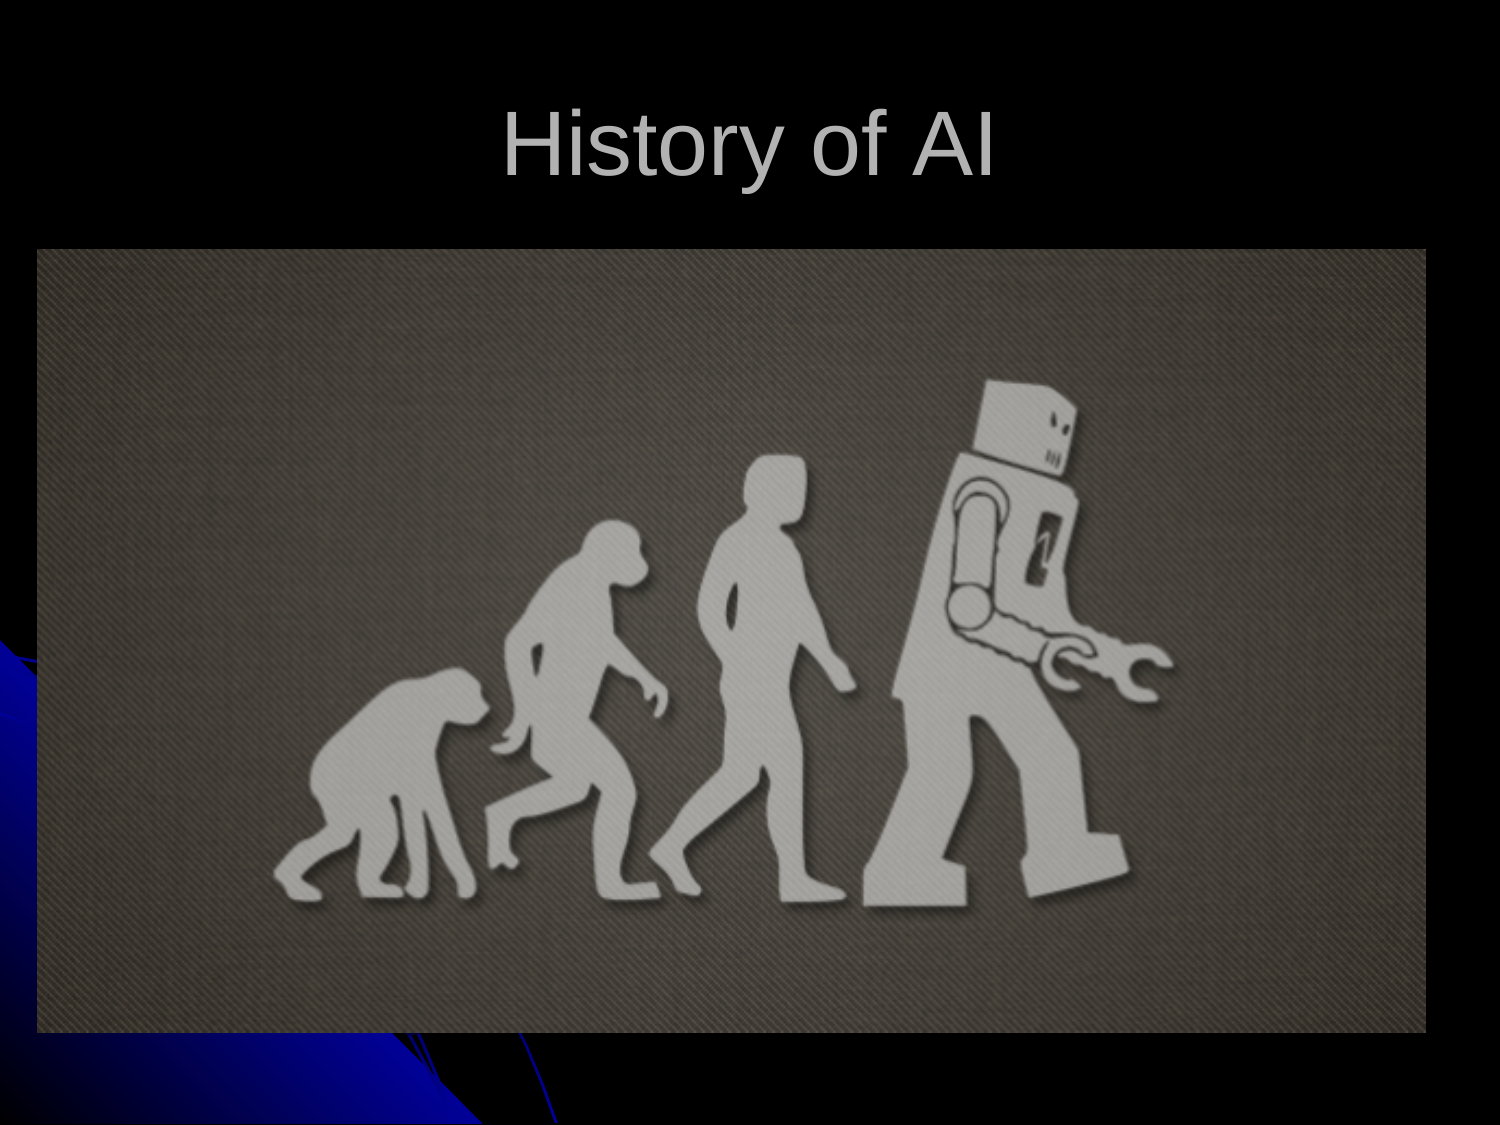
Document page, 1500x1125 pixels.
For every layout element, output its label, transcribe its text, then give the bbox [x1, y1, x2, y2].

picture [37, 249, 1426, 1033]
title History of AI [75, 45, 1426, 233]
